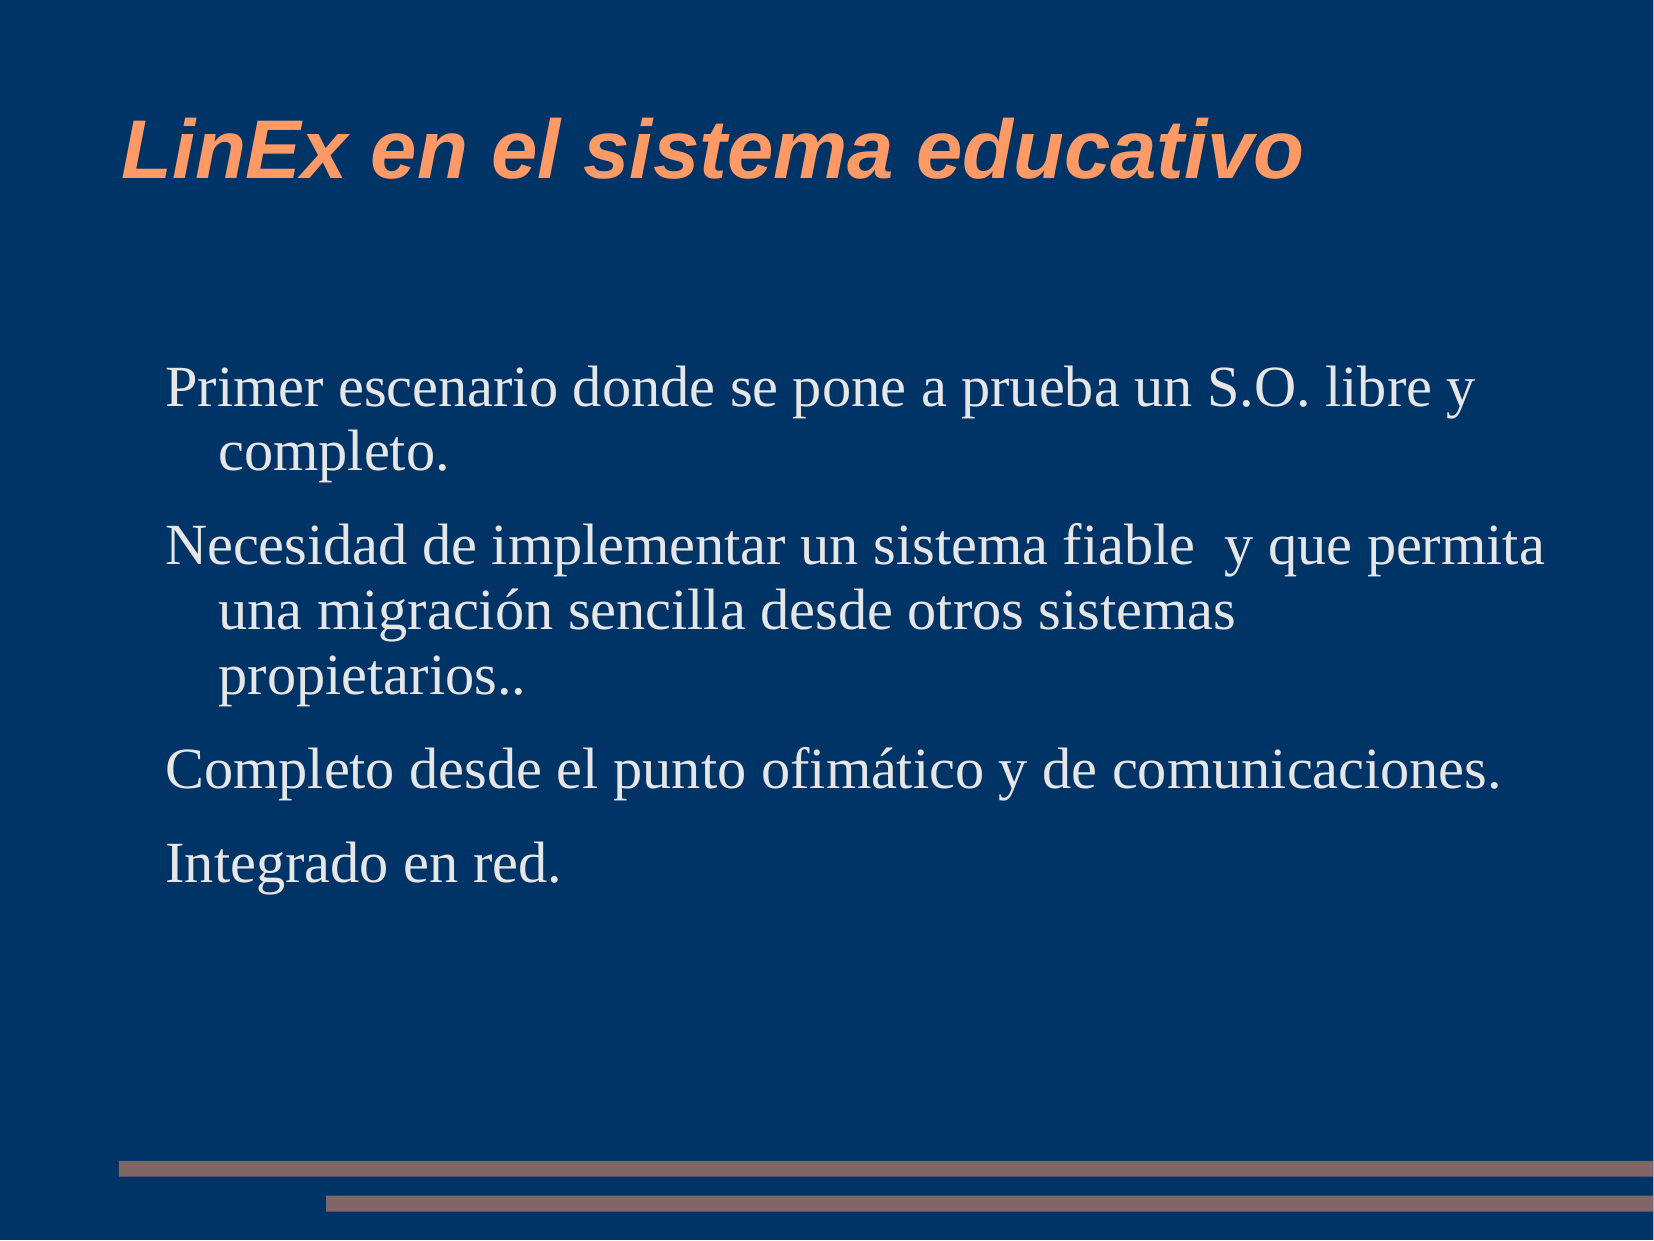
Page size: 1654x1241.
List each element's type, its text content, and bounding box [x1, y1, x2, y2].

list Primer escenario donde se pone a prueba un S.O. libre y completo. Necesidad de implementar un sistema fiable y que permita una migración sencilla desde otros sistemas propietarios.. Completo desde el punto ofimático y de comunicaciones. Integrado en red. [147, 354, 1558, 1123]
title LinEx en el sistema educativo [121, 46, 1534, 254]
